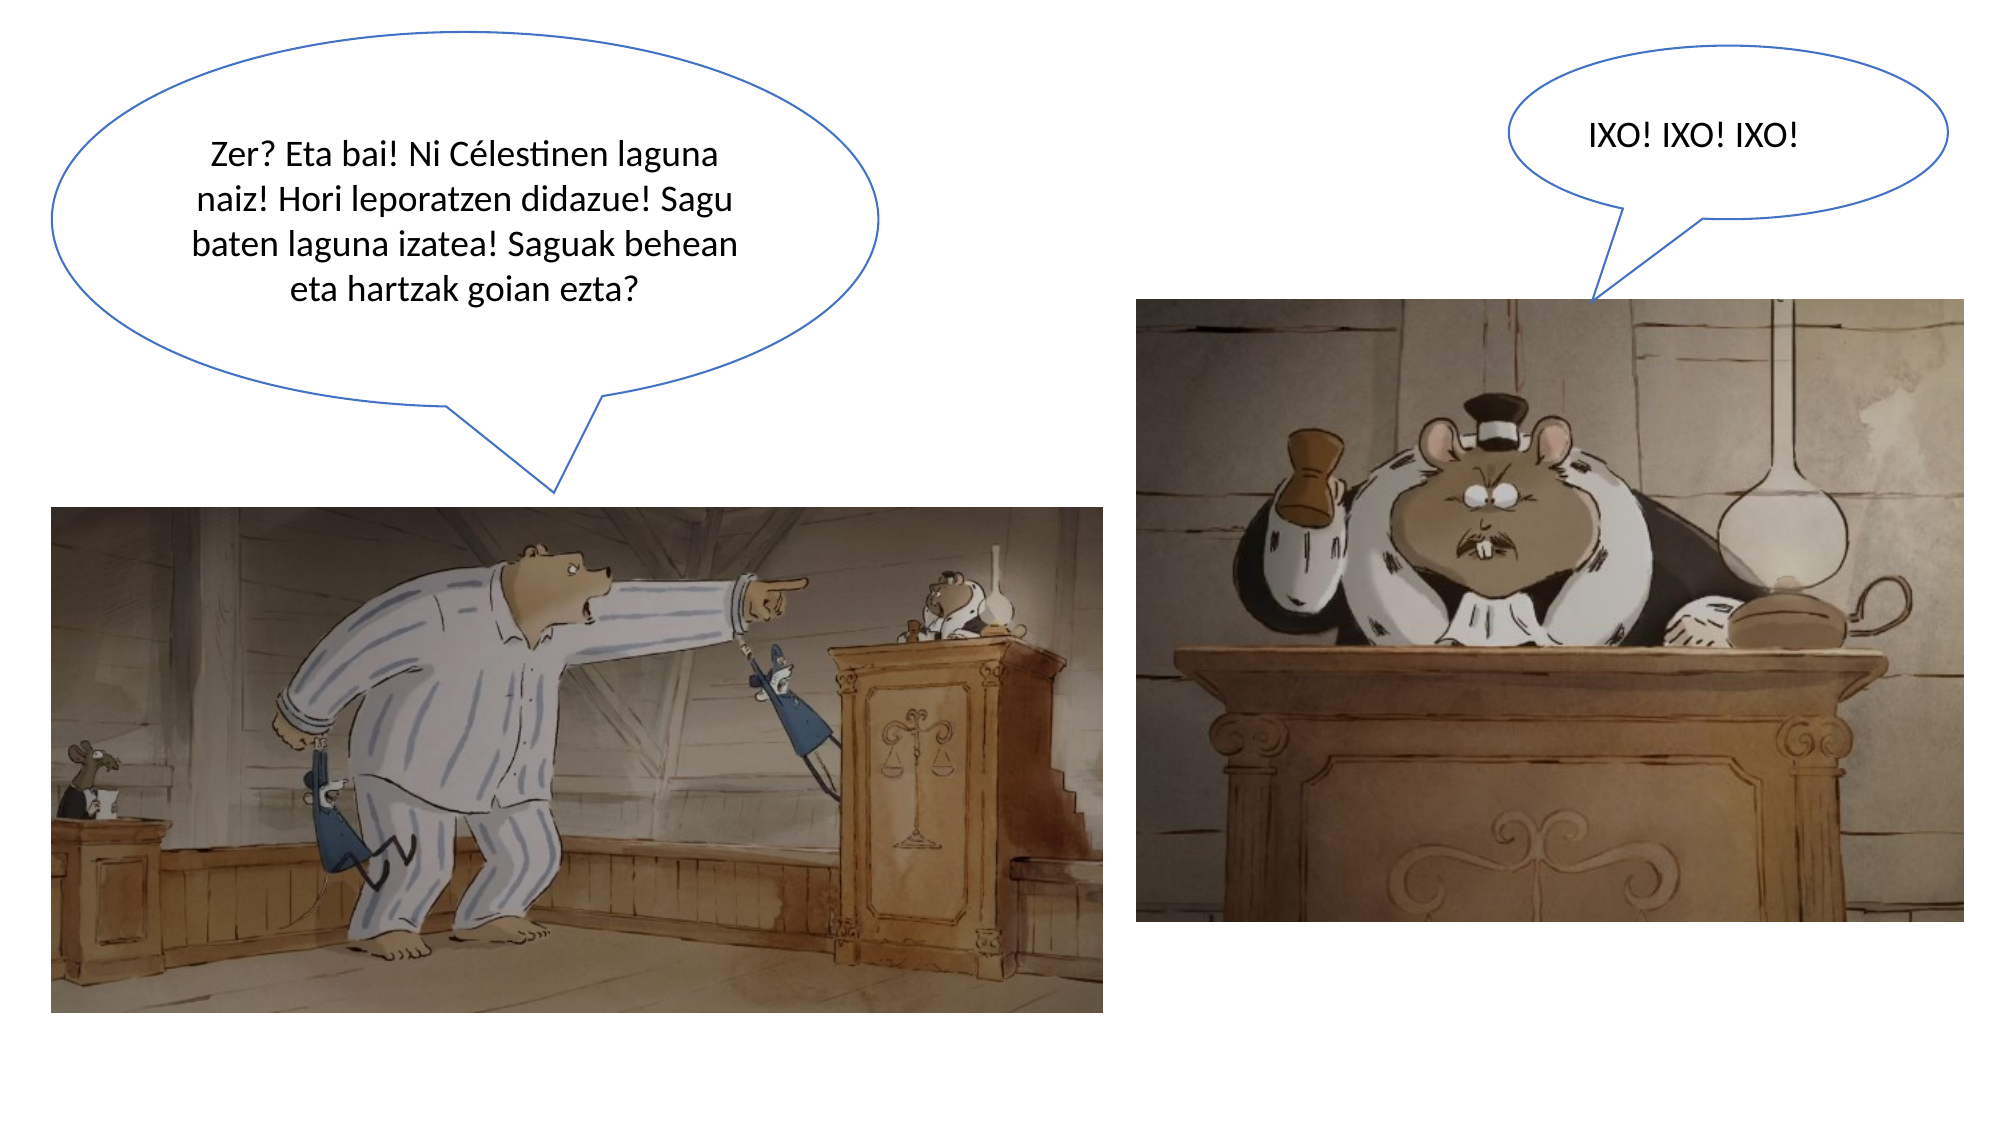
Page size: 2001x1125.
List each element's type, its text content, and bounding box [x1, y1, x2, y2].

picture [51, 507, 1103, 1013]
text_box Zer? Eta bai! Ni Célestinen laguna naiz! Hori leporatzen didazue! Sagu baten laguna izatea! Saguak behean eta hartzak goian ezta? [51, 31, 879, 493]
text_box IXO! IXO! IXO! [1508, 45, 1948, 302]
picture [1136, 299, 1964, 922]
